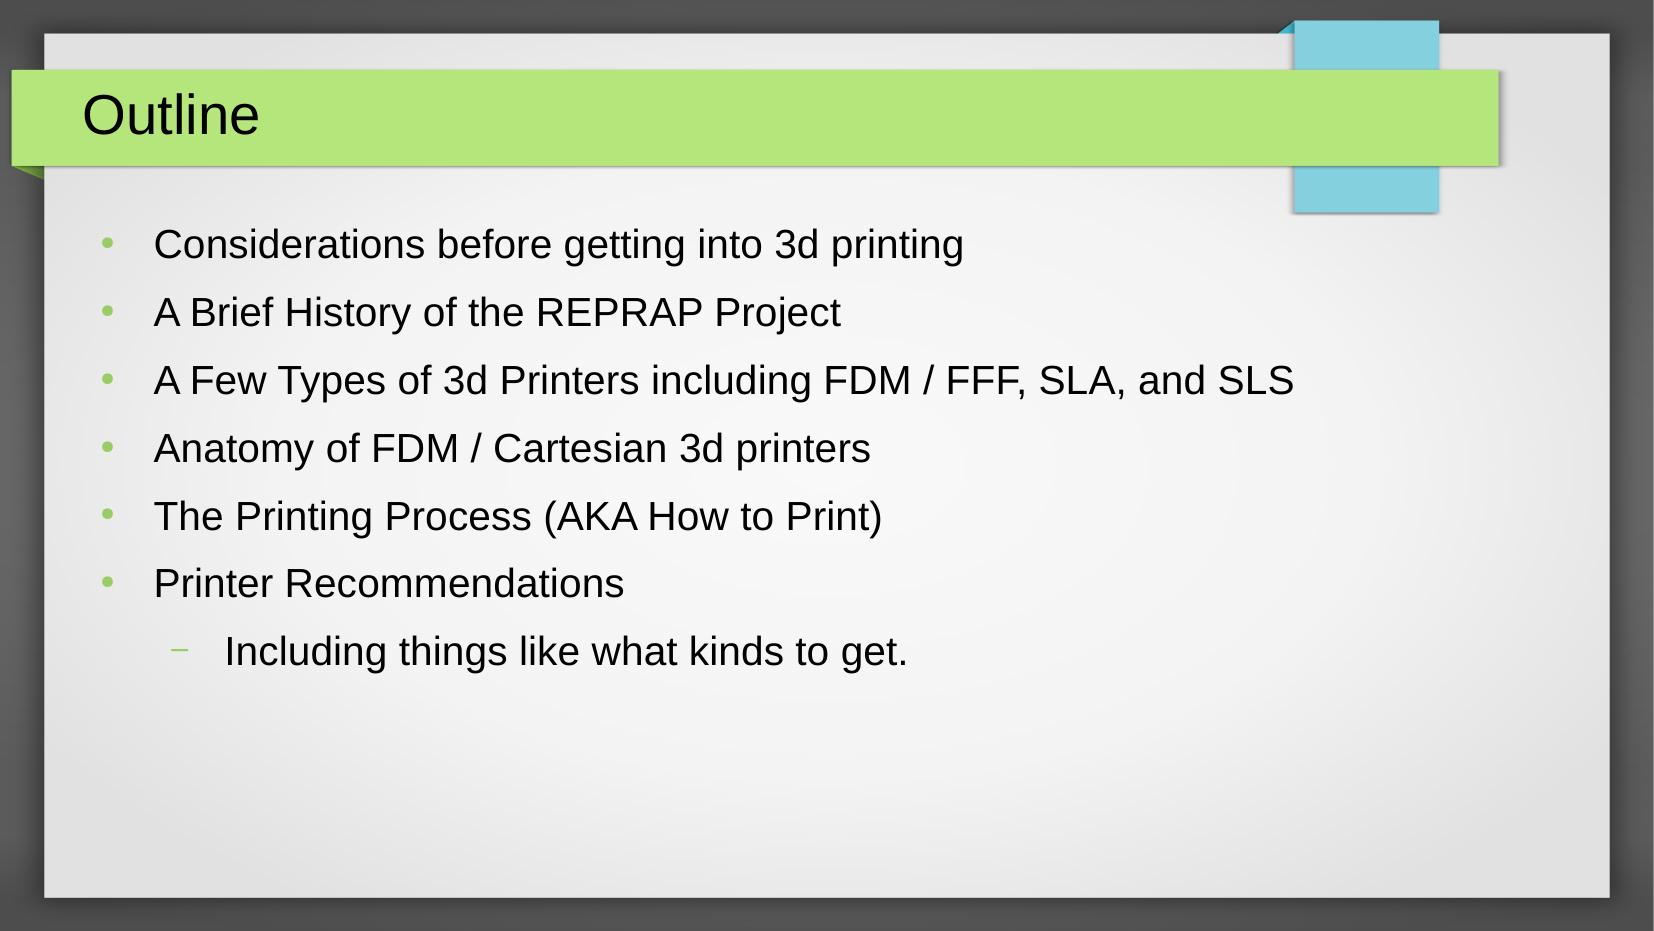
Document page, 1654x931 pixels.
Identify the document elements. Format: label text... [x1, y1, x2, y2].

picture [0, 0, 1654, 931]
title Outline [82, 70, 1264, 160]
list Considerations before getting into 3d printing A Brief History of the REPRAP Project A Few Types of 3d Printers including FDM / FFF, SLA, and SLS Anatomy of FDM / Cartesian 3d printers The Printing Process (AKA How to Print) Printer Recommendations Including things like what kinds to get. [82, 221, 1571, 761]
